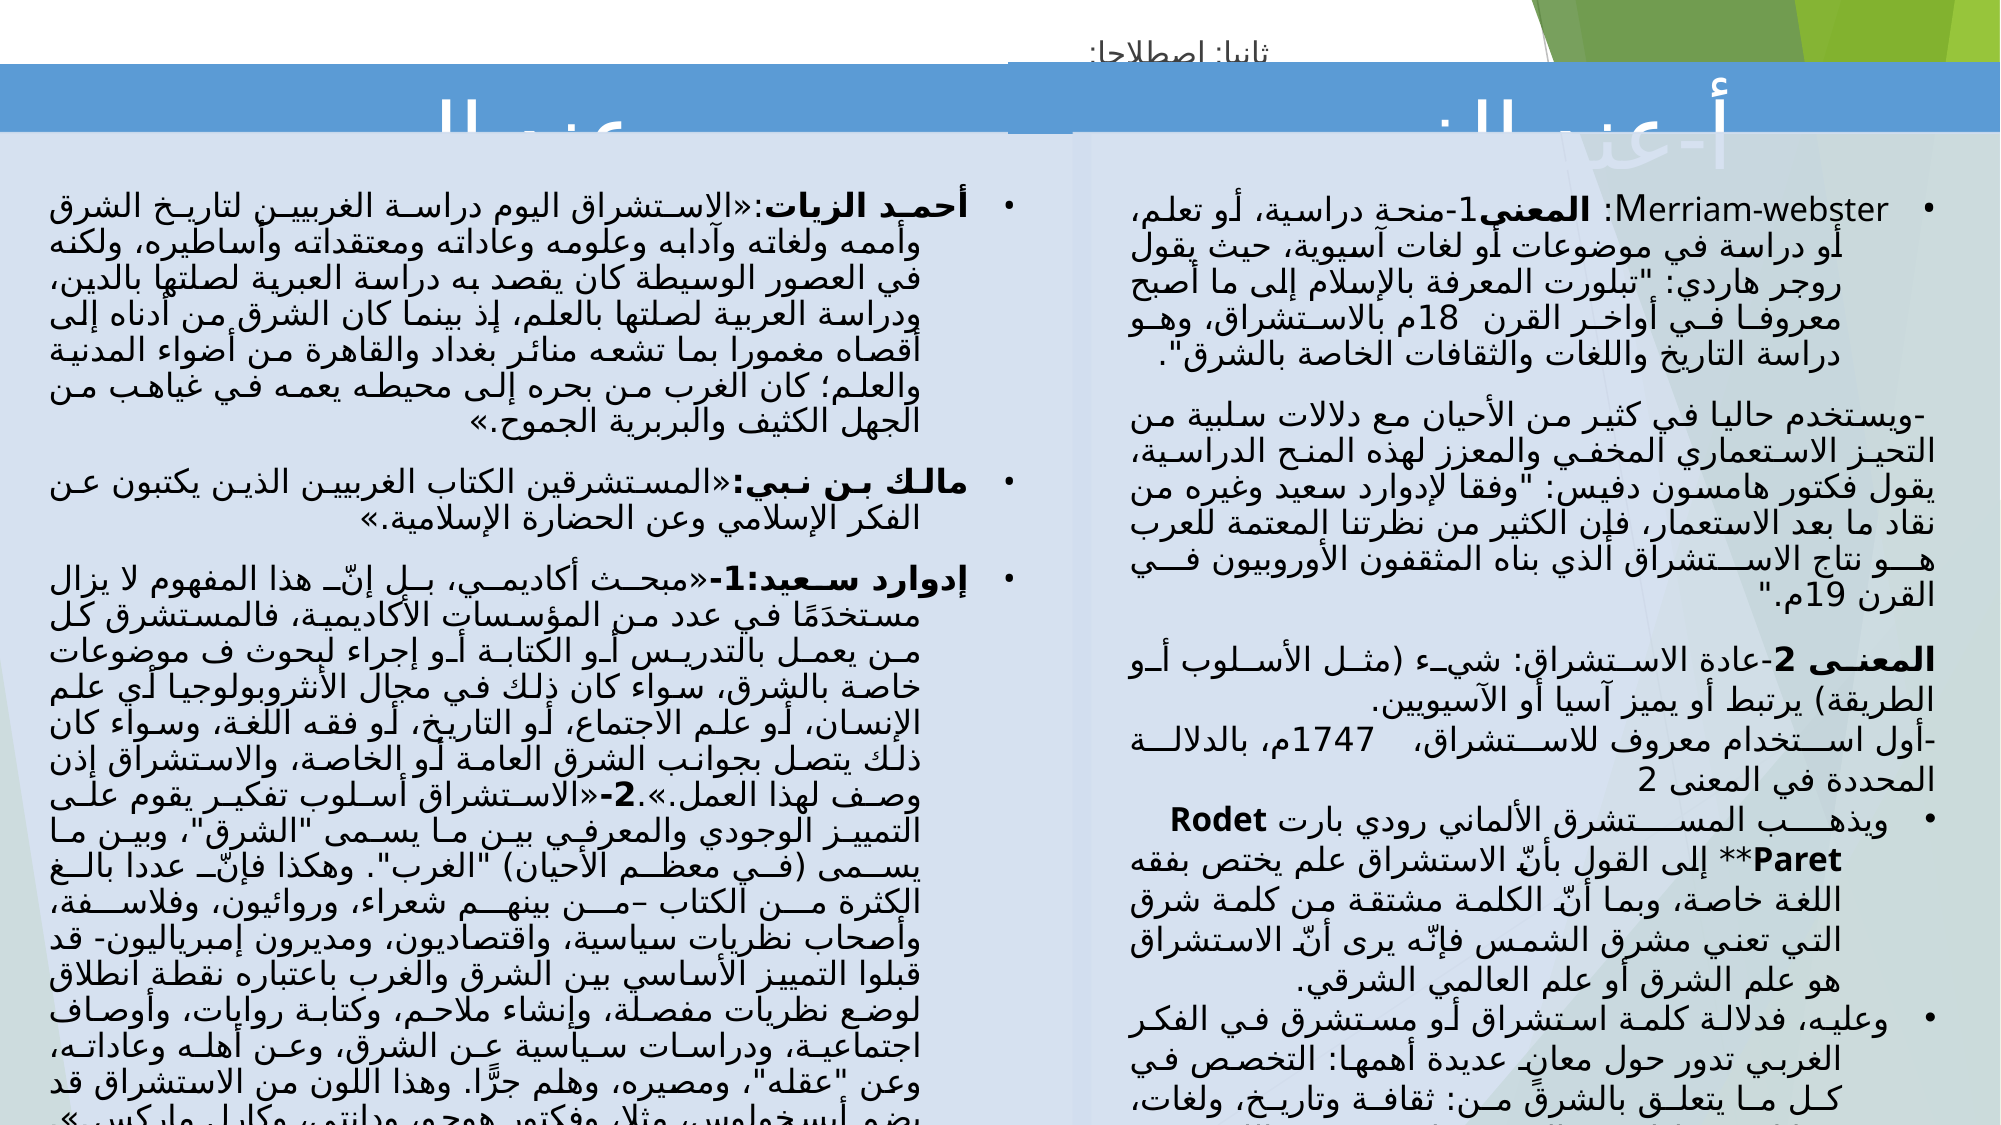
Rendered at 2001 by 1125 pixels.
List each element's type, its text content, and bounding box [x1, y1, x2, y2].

text_box أ-عند الغرب [1009, 62, 2000, 133]
list ثانيا: اصطلاحا: [1073, 29, 1925, 62]
text_box Merriam-webster: المعنى1-منحة دراسية، أو تعلم، أو دراسة في موضوعات أو لغات آسيوية، حيث يقول روجر هاردي: "تبلورت المعرفة بالإسلام إلى ما أصبح معروفا في أواخر القرن 18م بالاستشراق، وهو دراسة التاريخ واللغات والثقافات الخاصة بالشرق". -ويستخدم حاليا في كثير من الأحيان مع دلالات سلبية من التحيز الاستعماري المخفي والمعزز لهذه المنح الدراسية، يقول فكتور هامسون دفيس: "وفقا لإدوارد سعيد وغيره من نقاد ما بعد الاستعمار، فإن الكثير من نظرتنا المعتمة للعرب هو نتاج الاستشراق الذي بناه المثقفون الأوروبيون في القرن 19م." المعنى 2-عادة الاستشراق: شيء (مثل الأسلوب أو الطريقة) يرتبط أو يميز آسيا أو الآسيويين. -أول استخدام معروف للاستشراق، 1747م، بالدلالة المحددة في المعنى 2 ويذهب المستشرق الألماني رودي بارت Rodet Paret** إلى القول بأنّ الاستشراق علم يختص بفقه اللغة خاصة، وبما أنّ الكلمة مشتقة من كلمة شرق التي تعني مشرق الشمس فإنّه يرى أنّ الاستشراق هو علم الشرق أو علم العالمي الشرقي. وعليه، فدلالة كلمة استشراق أو مستشرق في الفكر الغربي تدور حول معانٍ عديدة أهمها: التخصص في كل ما يتعلق بالشرق من: ثقافة وتاريخ، ولغات، وديانات، وعادات وتقاليد، فضلا عن فقه اللغة، مع اعتراف بأنّ المصطلح تخصص أكثر فيما يتعلق بالإسلام والمسلمين. [1073, 132, 2000, 1125]
text_box أحمد الزيات:«الاستشراق اليوم دراسة الغربيين لتاريخ الشرق وأممه ولغاته وآدابه وعلومه وعاداته ومعتقداته وأساطيره، ولكنه في العصور الوسيطة كان يقصد به دراسة العبرية لصلتها بالدين، ودراسة العربية لصلتها بالعلم، إذ بينما كان الشرق من أدناه إلى أقصاه مغمورا بما تشعه منائر بغداد والقاهرة من أضواء المدنية والعلم؛ كان الغرب من بحره إلى محيطه يعمه في غياهب من الجهل الكثيف والبربرية الجموح.» مالك بن نبي:«المستشرقين الكتاب الغربيين الذين يكتبون عن الفكر الإسلامي وعن الحضارة الإسلامية.» إدوارد سعيد:1-«مبحث أكاديمي، بل إنّ هذا المفهوم لا يزال مستخدَمًا في عدد من المؤسسات الأكاديمية، فالمستشرق كل من يعمل بالتدريس أو الكتابة أو إجراء لبحوث ف موضوعات خاصة بالشرق، سواء كان ذلك في مجال الأنثروبولوجيا أي علم الإنسان، أو علم الاجتماع، أو التاريخ، أو فقه اللغة، وسواء كان ذلك يتصل بجوانب الشرق العامة أو الخاصة، والاستشراق إذن وصف لهذا العمل.».2-«الاستشراق أسلوب تفكير يقوم على التمييز الوجودي والمعرفي بين ما يسمى "الشرق"، وبين ما يسمى (في معظم الأحيان) "الغرب". وهكذا فإنّ عددا بالغ الكثرة من الكتاب –من بينهم شعراء، وروائيون، وفلاسفة، وأصحاب نظريات سياسية، واقتصاديون، ومديرون إمبرياليون- قد قبلوا التمييز الأساسي بين الشرق والغرب باعتباره نقطة انطلاق لوضع نظريات مفصلة، وإنشاء ملاحم، وكتابة روايات، وأوصاف اجتماعية، ودراسات سياسية عن الشرق، وعن أهله وعاداته، وعن "عقله"، ومصيره، وهلم جرًّا. وهذا اللون من الاستشراق قد يضم أيسخولوس، مثلا، وفكتور هوجو، ودانتي، وكارل ماركس.». 3-« معنى يستند في تعريفه إلى عناصر تاريخية ومادية أكثر مما يستند المعنيان الآخران. فإذا اعتبرنا أواخر القرن الثامن عشر نقطة انطلاق عامة إلى حد بعيد، استطعنا أن نناقش ونحلل الاستشراق بصفته المؤسسة الجماعية للتعامل مع الشرق، والتعامل معه معناه التحدث عنه، واعتماد آراء معينة عنه، ووصفه، وتدريسه للطلاب، وتسوية الأوضاع فيه، والسيطرة عليه: وباختصار بصفة الاستشراق أسلوبا غربيا للهيمنة على الشرق، وإعادة بنائه، والتسلط عليه.» [0, 132, 1073, 1125]
text_box ب-عند العرب [0, 64, 1009, 132]
